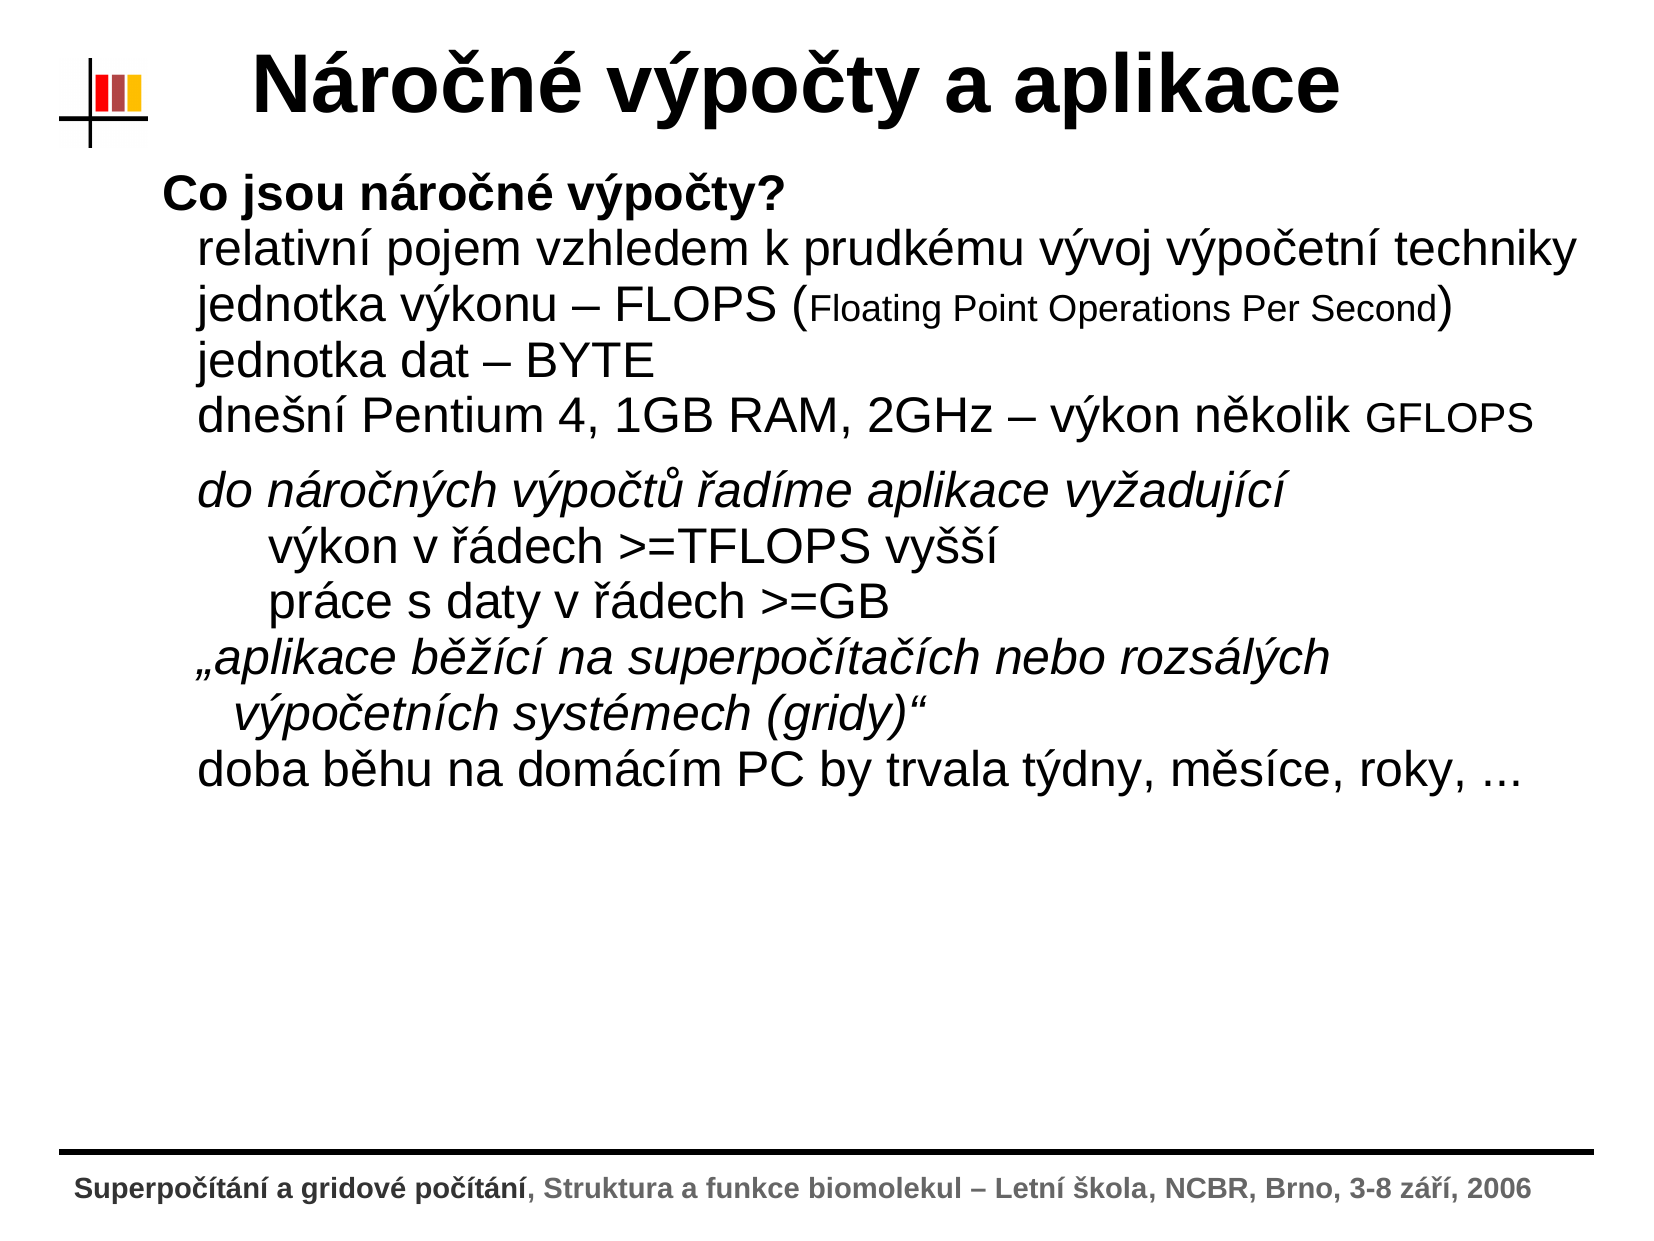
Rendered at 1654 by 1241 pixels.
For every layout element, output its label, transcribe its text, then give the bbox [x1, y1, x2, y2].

text_box Superpočítání a gridové počítání, Struktura a funkce biomolekul – Letní škola, NCBR, Brno, 3-8 září, 2006 [59, 1151, 1558, 1214]
text_box Náročné výpočty a aplikace [236, 29, 1595, 157]
picture [59, 58, 148, 148]
text_box Co jsou náročné výpočty? relativní pojem vzhledem k prudkému vývoj výpočetní techniky jednotka výkonu – FLOPS (Floating Point Operations Per Second) jednotka dat – BYTE dnešní Pentium 4, 1GB RAM, 2GHz – výkon několik GFLOPS do náročných výpočtů řadíme aplikace vyžadující výkon v řádech >=TFLOPS vyšší práce s daty v řádech >=GB „aplikace běžící na superpočítačích nebo rozsálých výpočetních systémech (gridy)“ doba běhu na domácím PC by trvala týdny, měsíce, roky, ... [147, 157, 1595, 1090]
